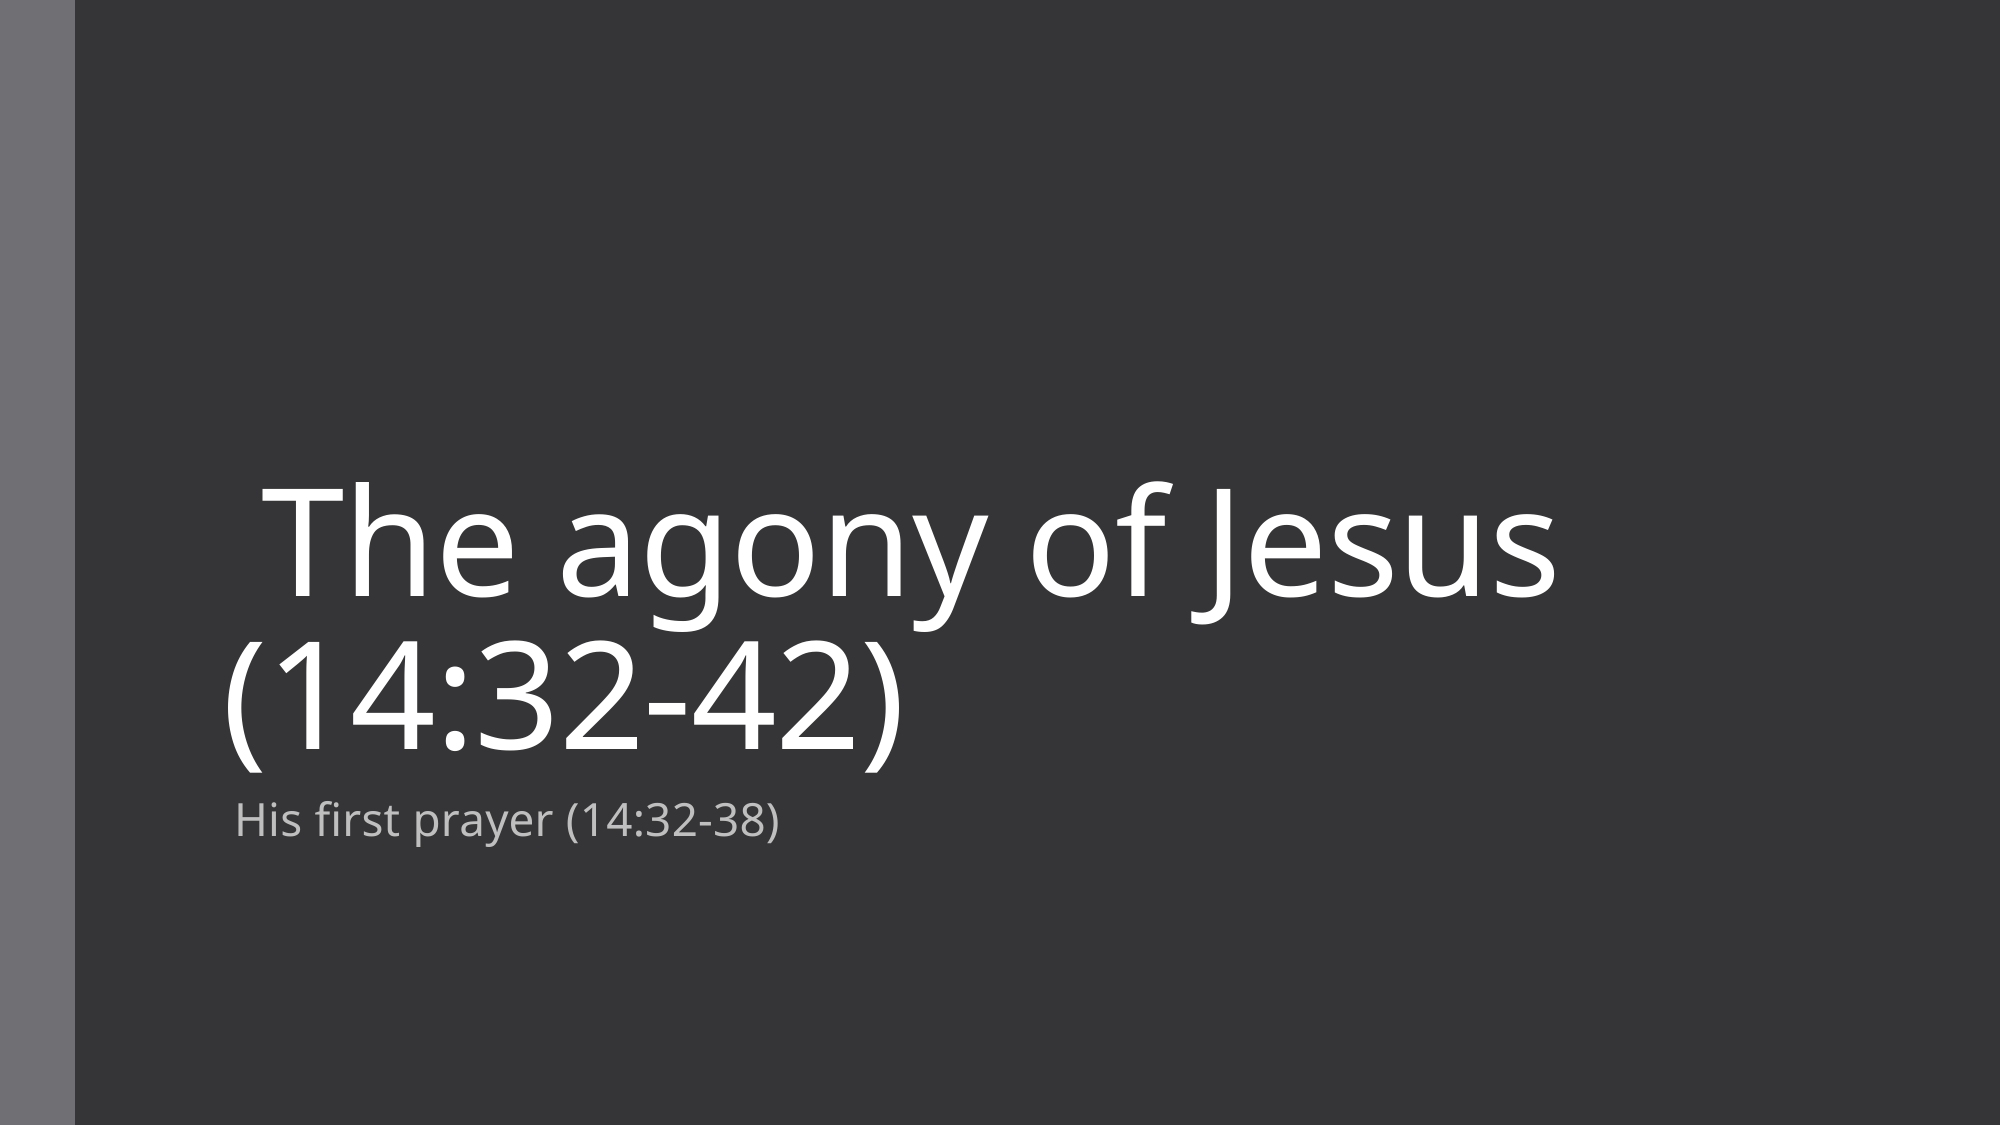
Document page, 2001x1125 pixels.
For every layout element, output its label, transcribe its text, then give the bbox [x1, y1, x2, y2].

title The agony of Jesus (14:32-42) [206, 124, 1752, 787]
subtitle His first prayer (14:32-38) [206, 787, 1752, 1066]
